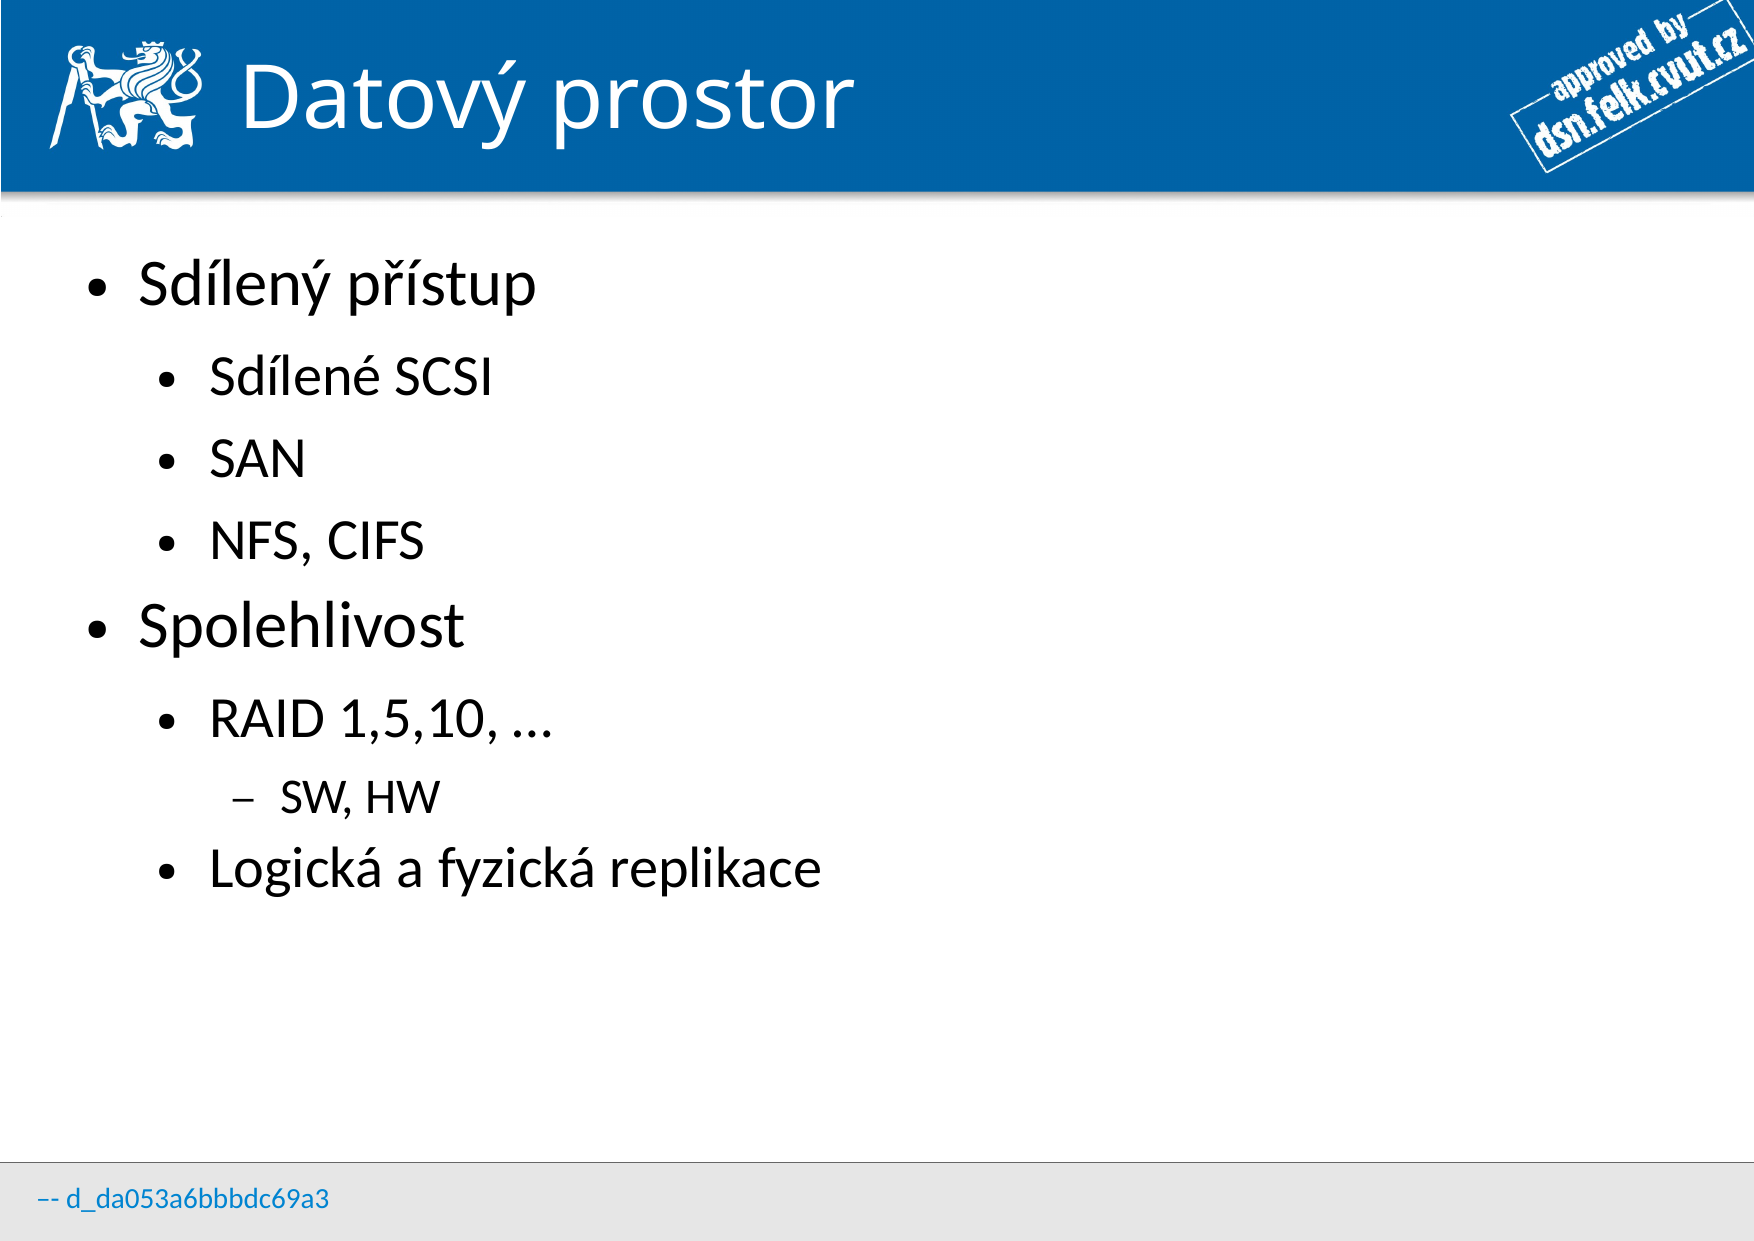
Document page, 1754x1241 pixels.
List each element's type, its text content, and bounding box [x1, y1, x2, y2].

title Datový prostor [238, 0, 1512, 188]
list Sdílený přístup Sdílené SCSI SAN NFS, CIFS Spolehlivost RAID 1,5,10, … SW, HW Logická a fyzická replikace [67, 255, 1683, 1072]
picture [1, 0, 1754, 217]
